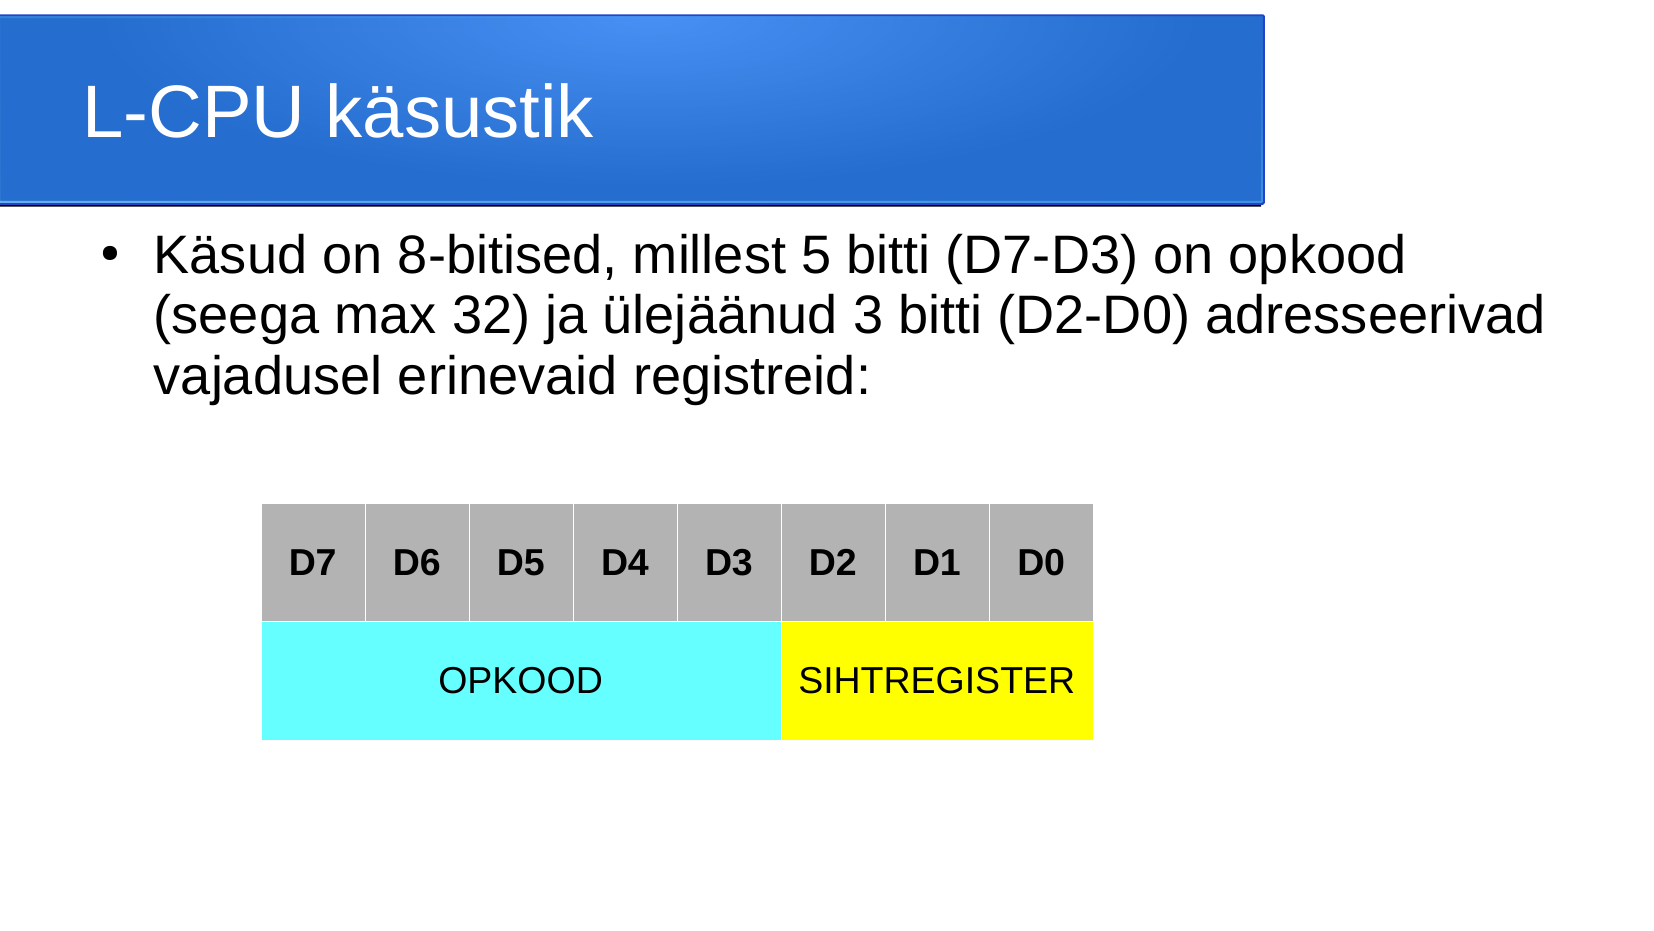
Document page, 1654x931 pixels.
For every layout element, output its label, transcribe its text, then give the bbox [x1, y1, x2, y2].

table_header D5 [470, 504, 573, 621]
table_header D1 [886, 504, 989, 621]
table_cell OPKOOD [262, 622, 781, 740]
table_header D0 [990, 504, 1093, 621]
table_header D7 [262, 504, 365, 621]
table_cell SIHTREGISTER [782, 622, 1093, 740]
table_header D2 [782, 504, 885, 621]
table_header D6 [366, 504, 469, 621]
list Käsud on 8-bitised, millest 5 bitti (D7-D3) on opkood (seega max 32) ja ülejäänud 3 bitti (D2-D0) adresseerivad vajadusel erinevaid registreid: [82, 224, 1571, 764]
table_header D3 [678, 504, 781, 621]
title L-CPU käsustik [82, 35, 1235, 189]
table_header D4 [574, 504, 677, 621]
